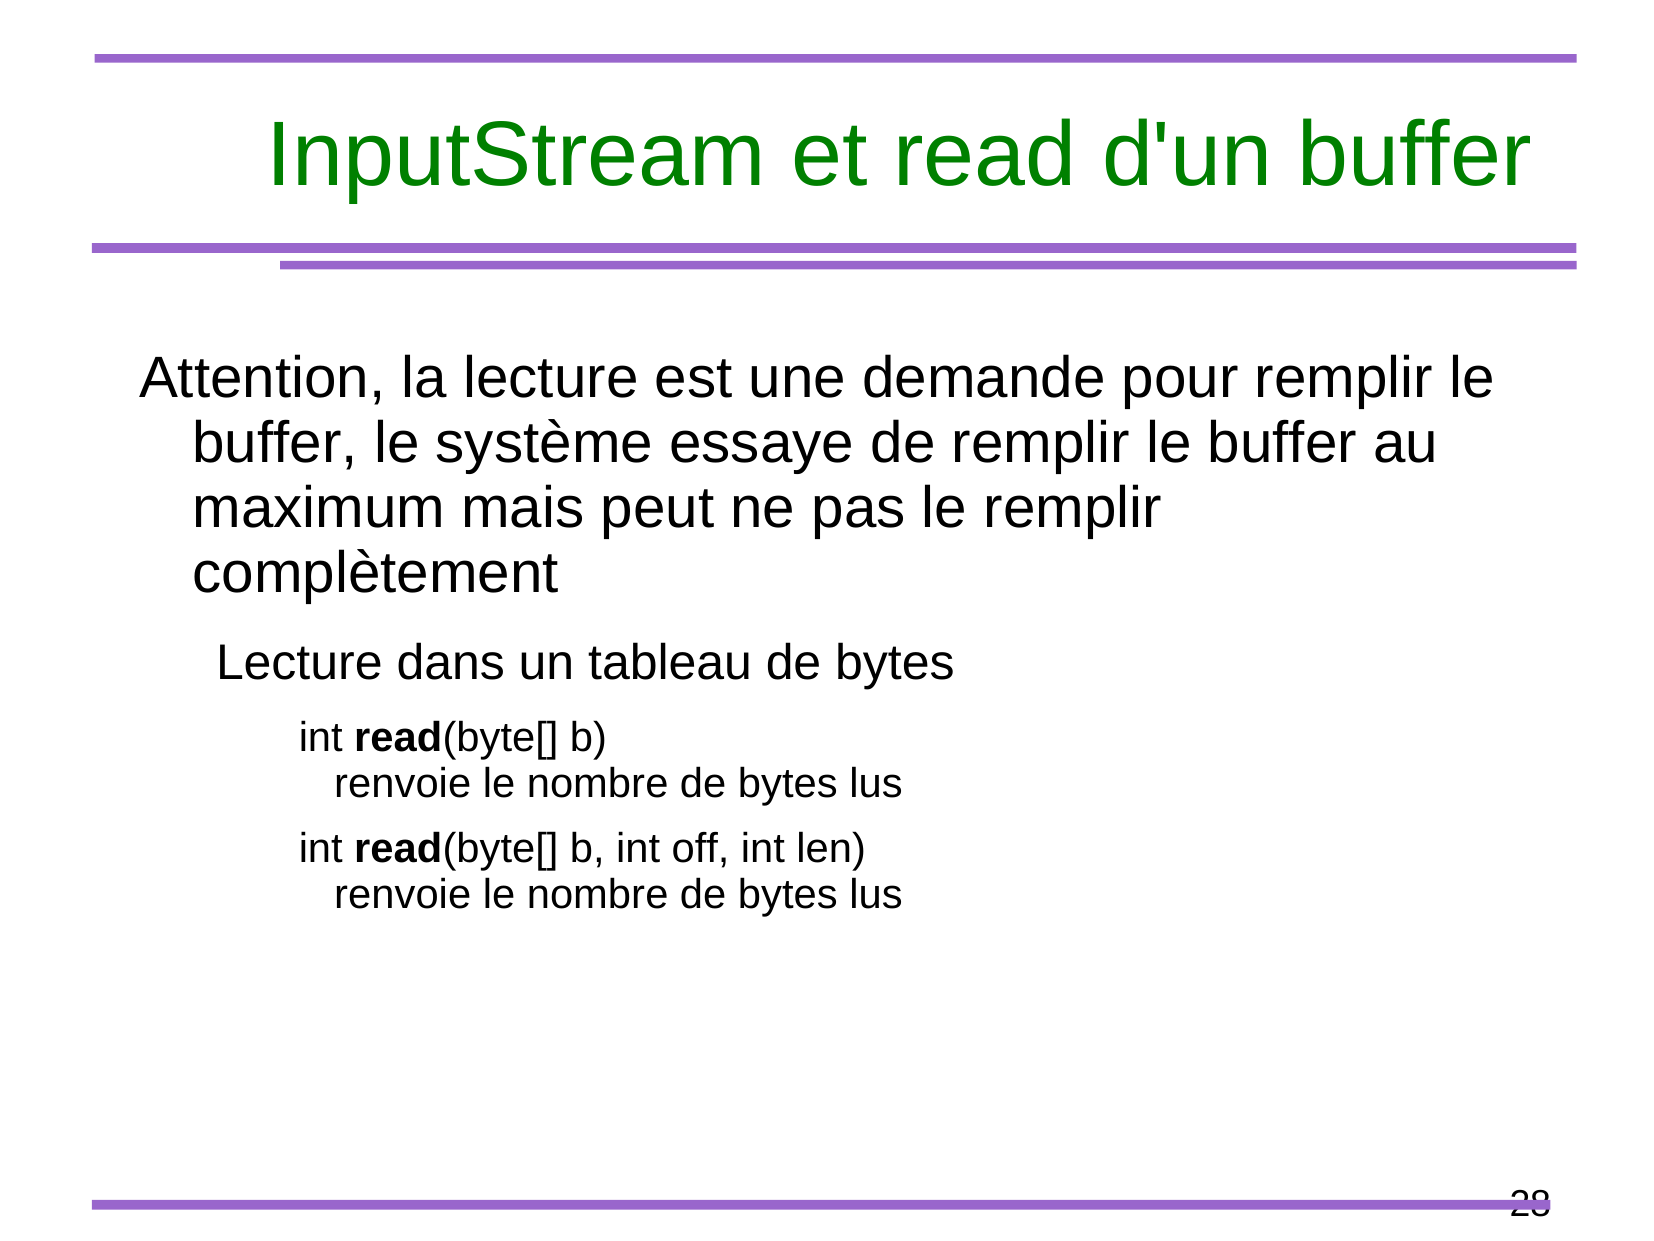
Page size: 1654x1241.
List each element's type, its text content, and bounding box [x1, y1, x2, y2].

list Attention, la lecture est une demande pour remplir le buffer, le système essaye de remplir le buffer au maximum mais peut ne pas le remplir complètement Lecture dans un tableau de bytes int read(byte[] b) renvoie le nombre de bytes lus int read(byte[] b, int off, int len) renvoie le nombre de bytes lus [121, 344, 1534, 1127]
title InputStream et read d'un buffer [121, 49, 1534, 257]
